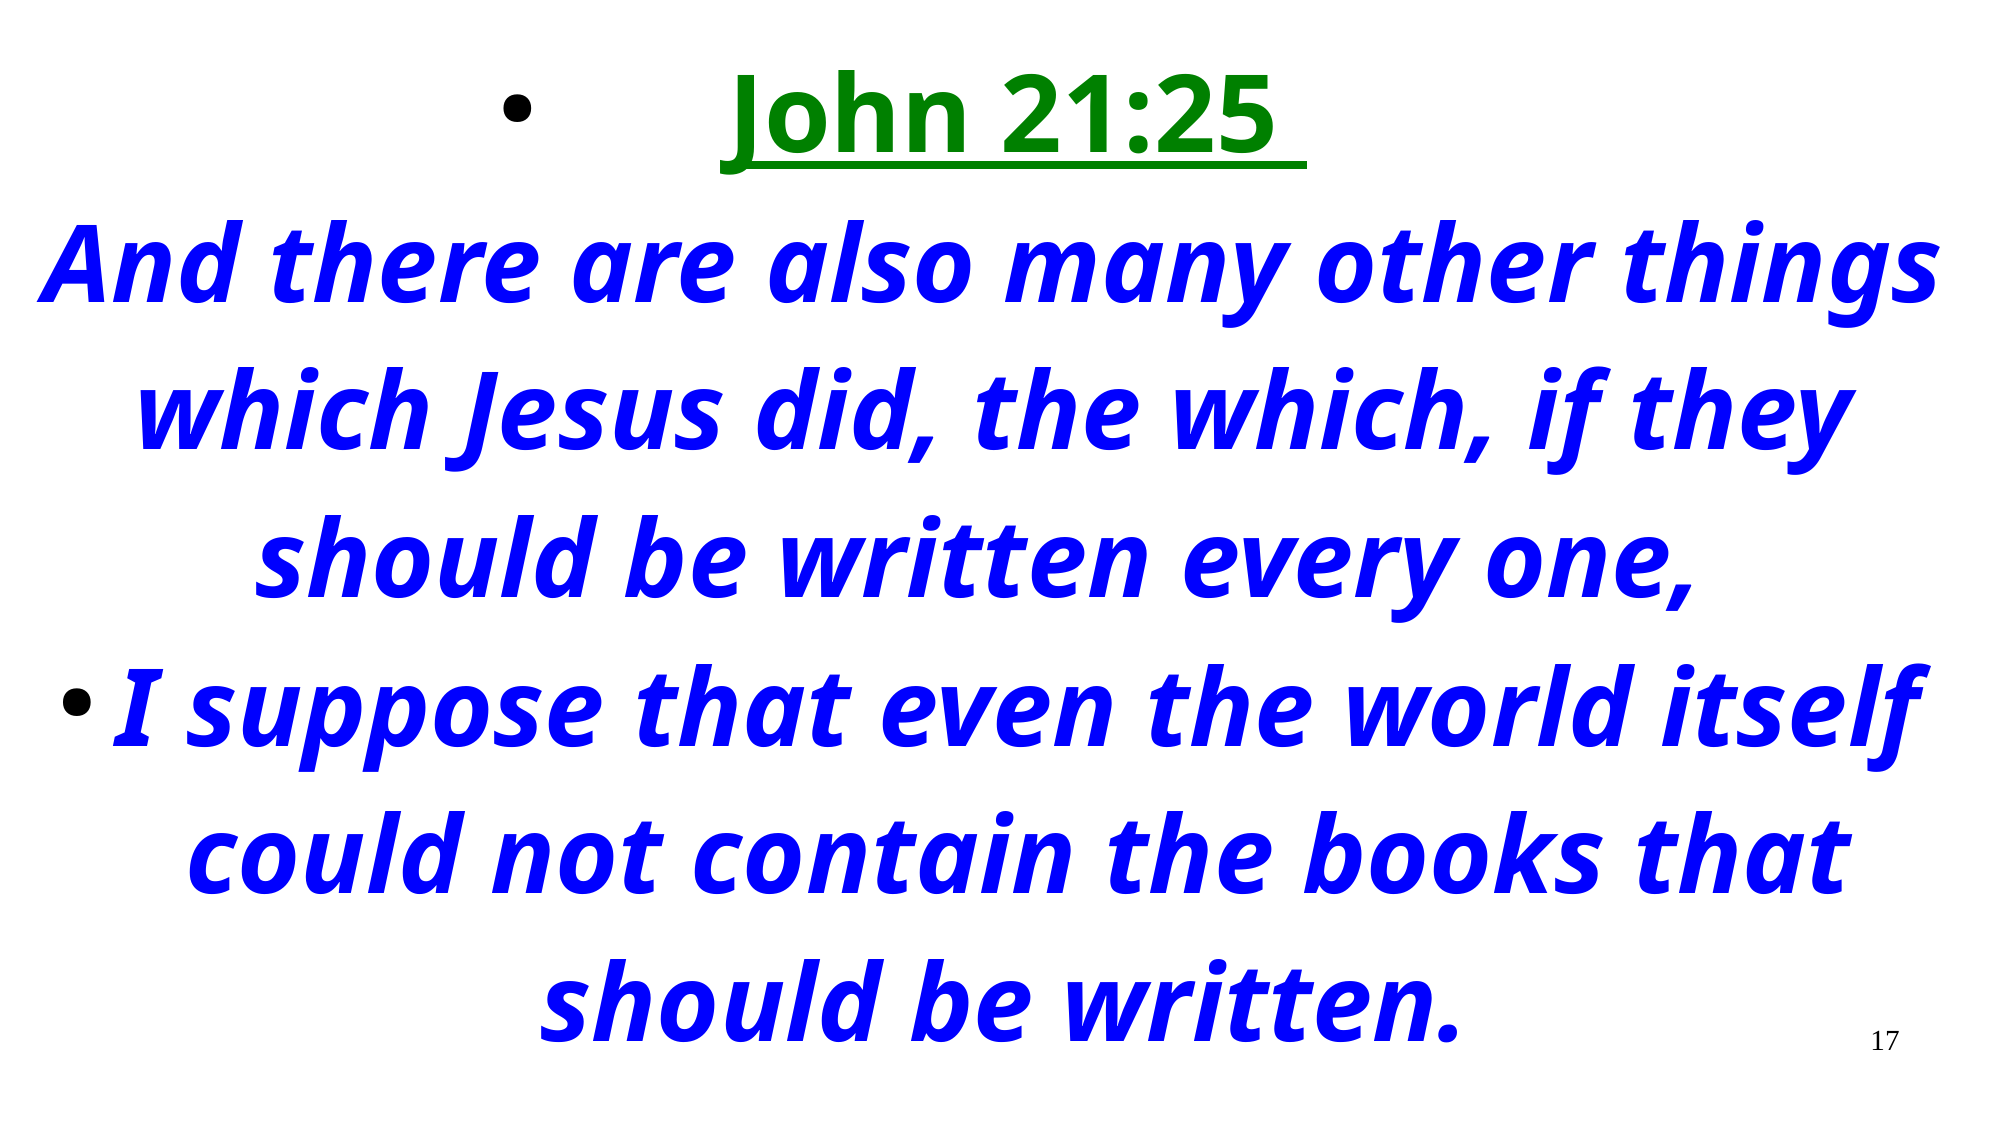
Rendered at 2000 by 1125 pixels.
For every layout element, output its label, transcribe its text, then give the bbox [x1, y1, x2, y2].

list John 21:25 And there are also many other things which Jesus did, the which, if they should be written every one, I suppose that even the world itself could not contain the books that should be written. [37, 37, 1951, 1088]
